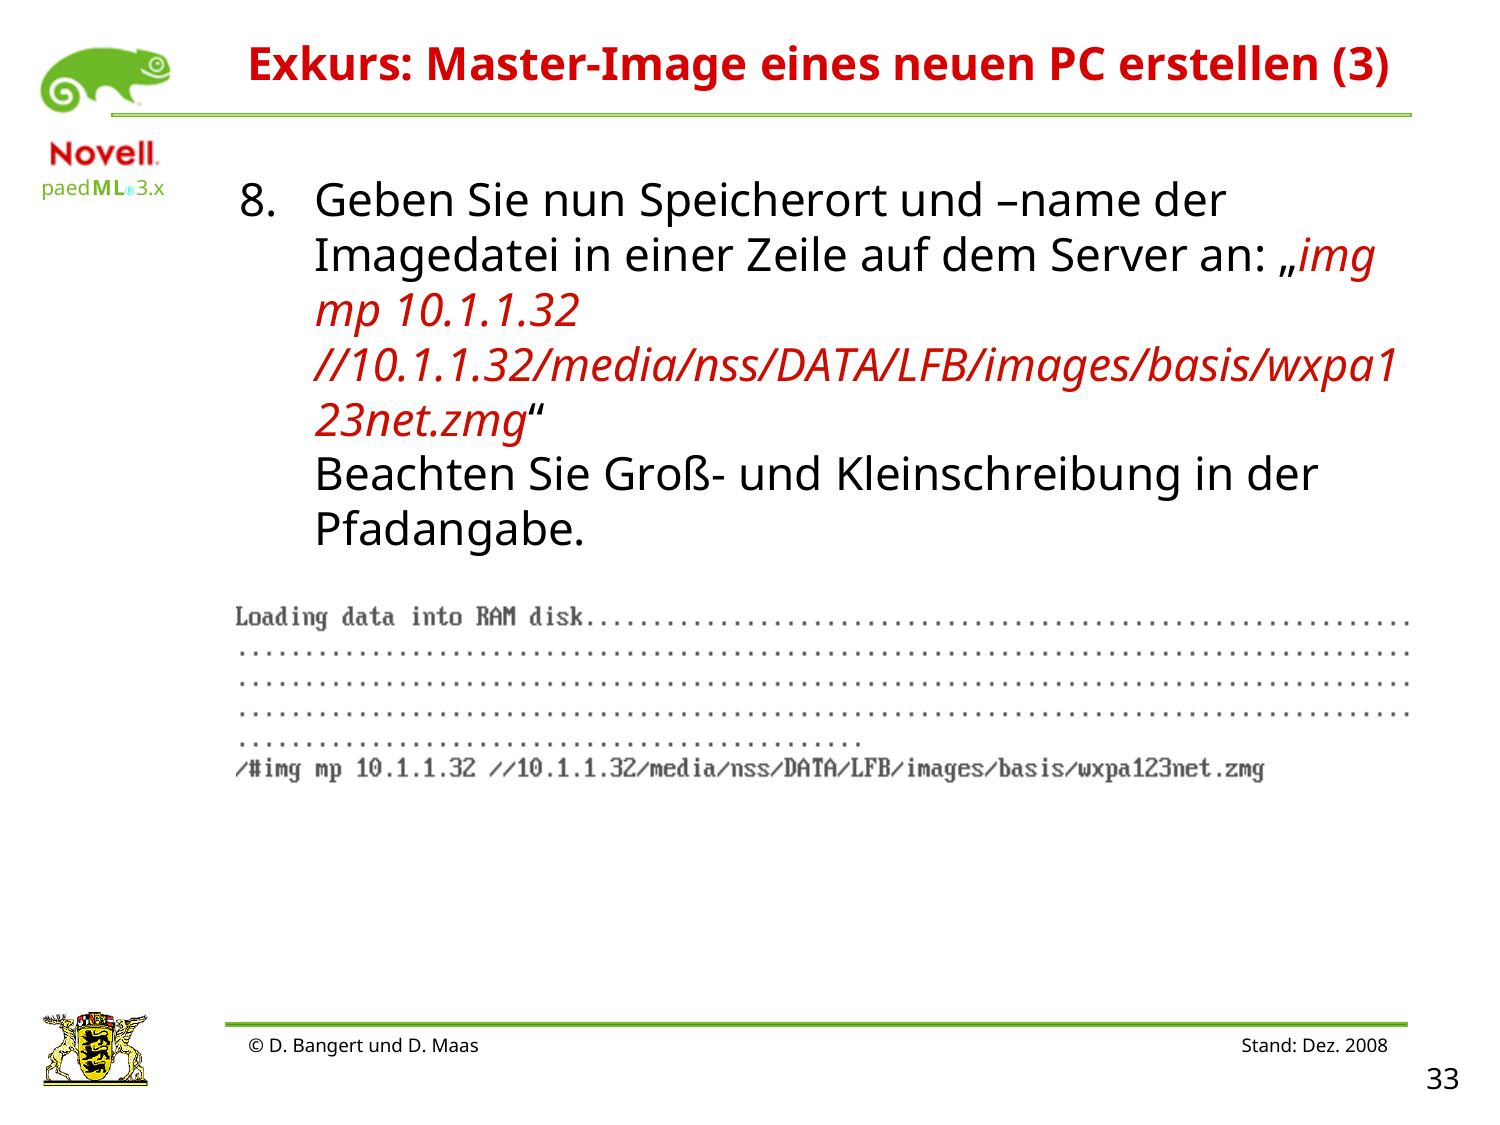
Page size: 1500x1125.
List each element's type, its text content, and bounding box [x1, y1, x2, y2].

picture [236, 603, 1417, 798]
picture [41, 1011, 148, 1088]
text_box 8. Geben Sie nun Speicherort und –name der Imagedatei in einer Zeile auf dem Server an: „img mp 10.1.1.32 //10.1.1.32/media/nss/DATA/LFB/images/basis/wxpa123net.zmg“ Beachten Sie Groß- und Kleinschreibung in der Pfadangabe. [225, 162, 1436, 563]
picture [26, 30, 184, 188]
title Exkurs: Master-Image eines neuen PC erstellen (3)‏ [232, 12, 1476, 113]
